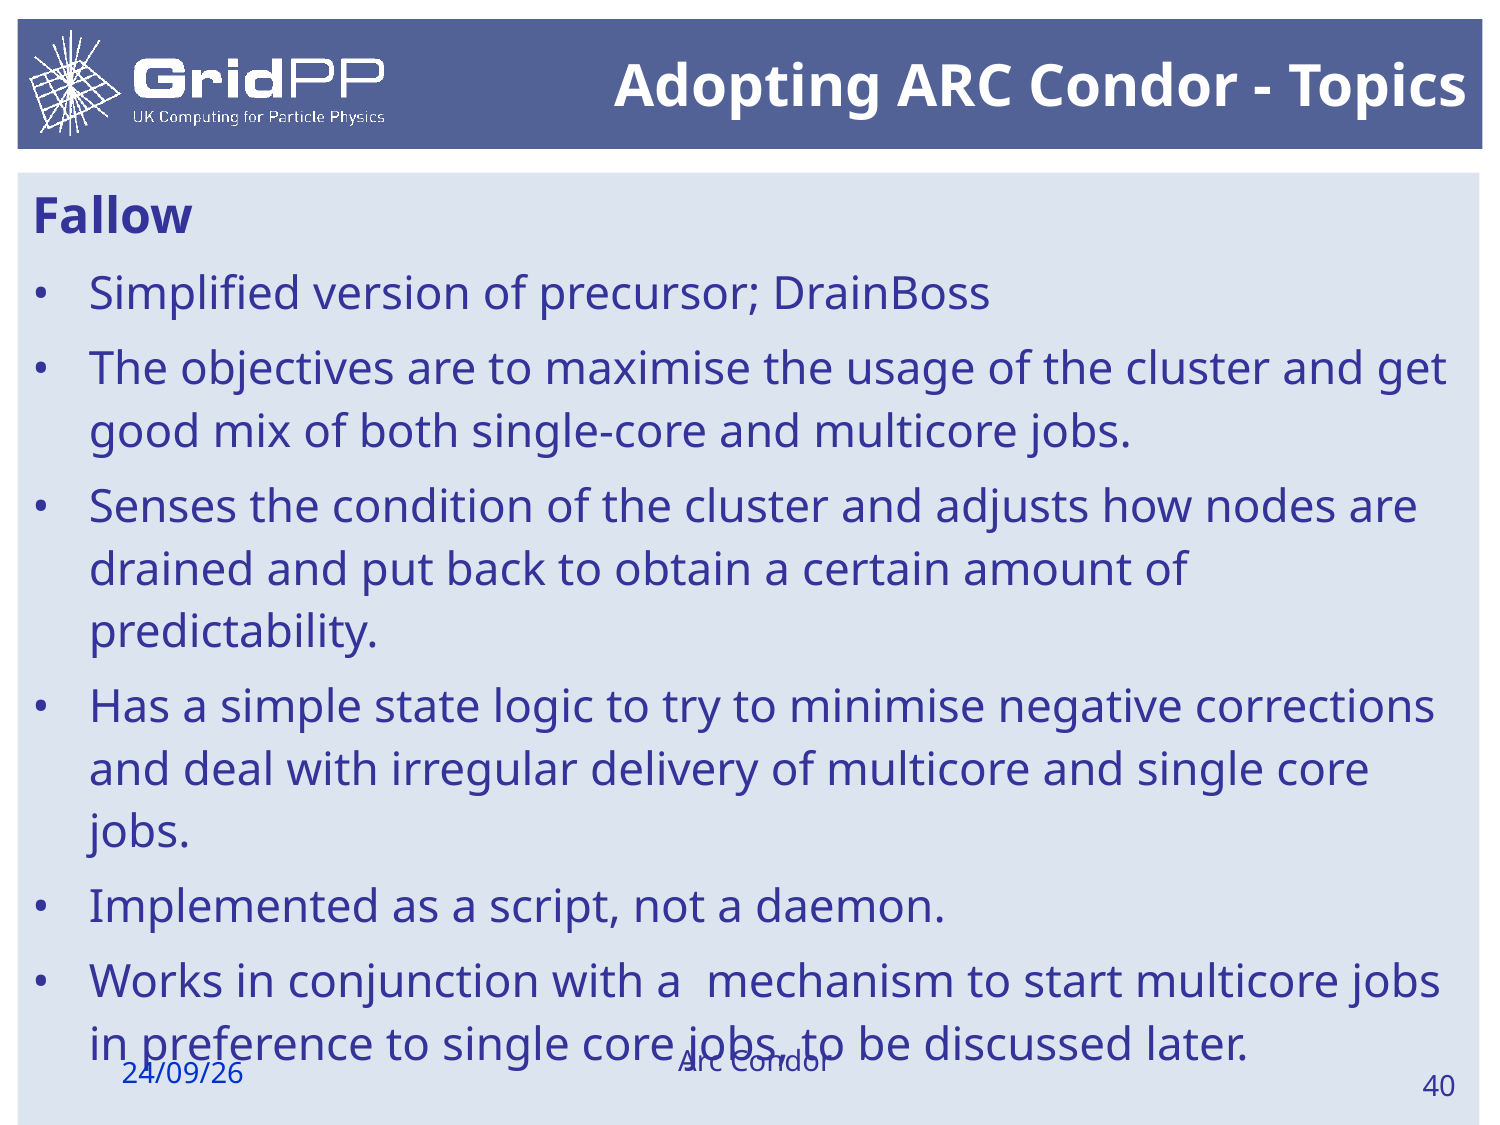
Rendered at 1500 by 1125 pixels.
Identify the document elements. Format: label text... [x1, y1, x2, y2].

title Adopting ARC Condor - Topics [513, 19, 1483, 149]
text_box 02/03/16 [29, 1046, 337, 1095]
list Fallow Simplified version of precursor; DrainBoss The objectives are to maximise the usage of the cluster and get good mix of both single-core and multicore jobs. Senses the condition of the cluster and adjusts how nodes are drained and put back to obtain a certain amount of predictability. Has a simple state logic to try to minimise negative corrections and deal with irregular delivery of multicore and single core jobs. Implemented as a script, not a daemon. Works in conjunction with a mechanism to start multicore jobs in preference to single core jobs, to be discussed later. [17, 172, 1480, 924]
text_box <number> [1388, 1059, 1471, 1094]
picture [29, 30, 384, 136]
text_box Arc Condor [536, 1034, 975, 1094]
